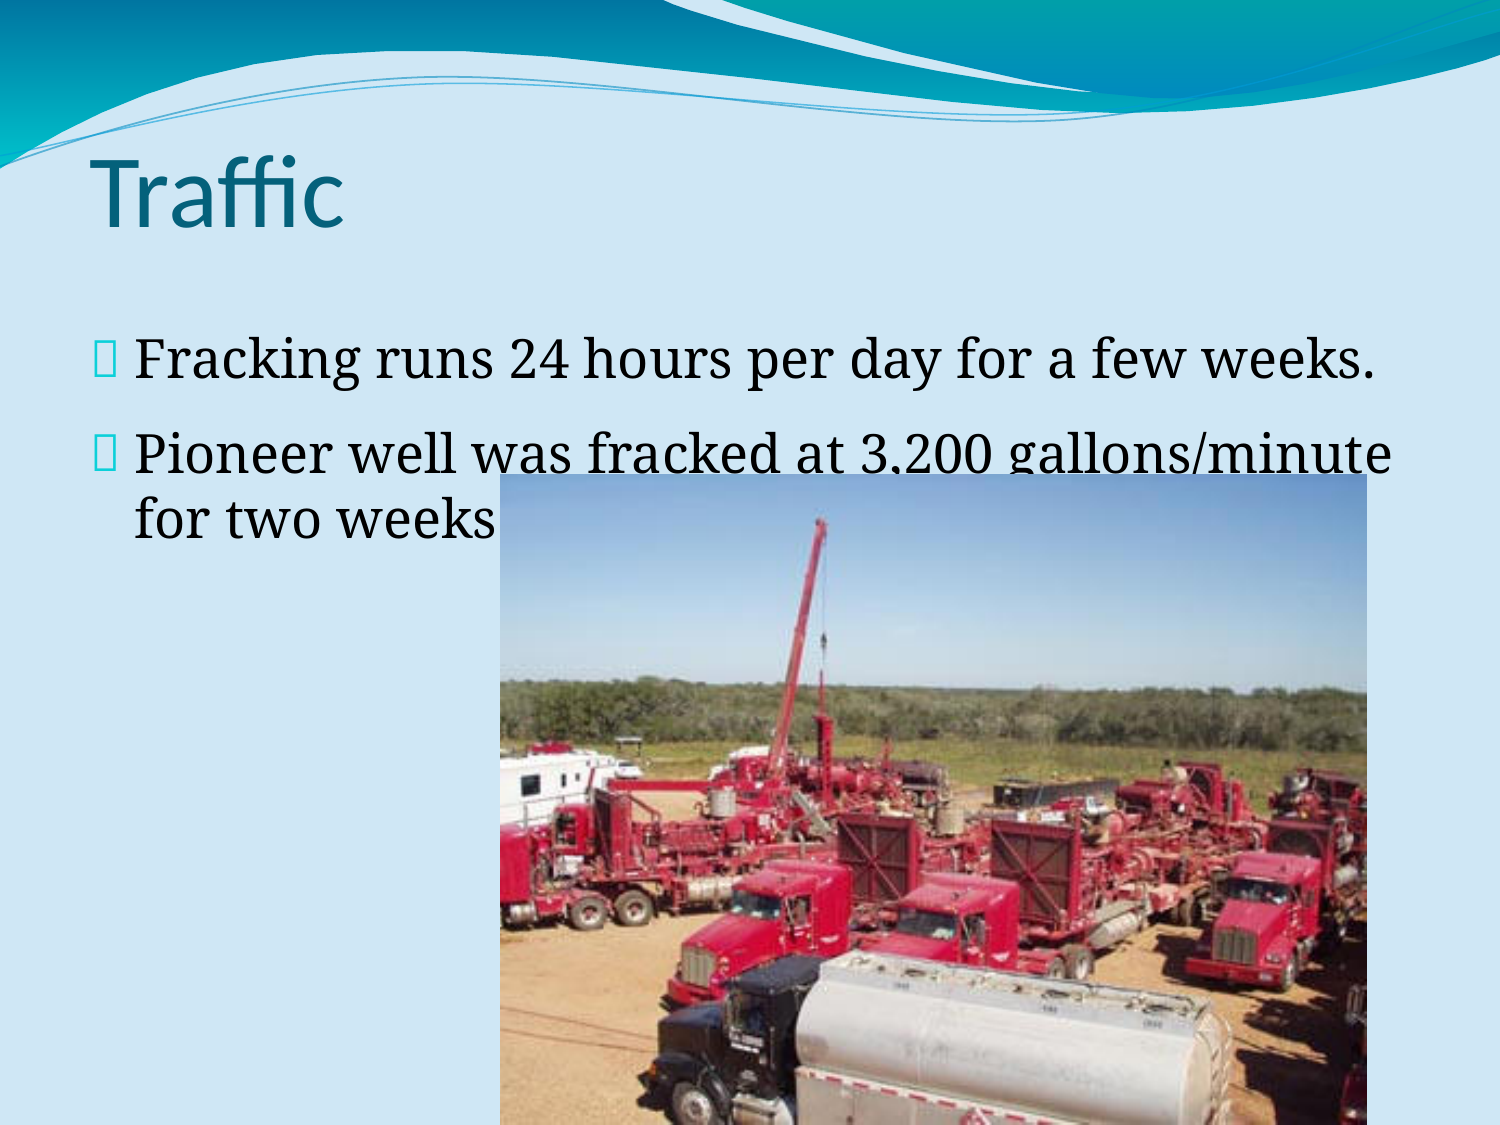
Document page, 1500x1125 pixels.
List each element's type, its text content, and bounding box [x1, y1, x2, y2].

list Fracking runs 24 hours per day for a few weeks. Pioneer well was fracked at 3,200 gallons/minute for two weeks. [75, 317, 1425, 1038]
picture [500, 474, 1367, 1125]
title Traffic [75, 115, 1425, 303]
